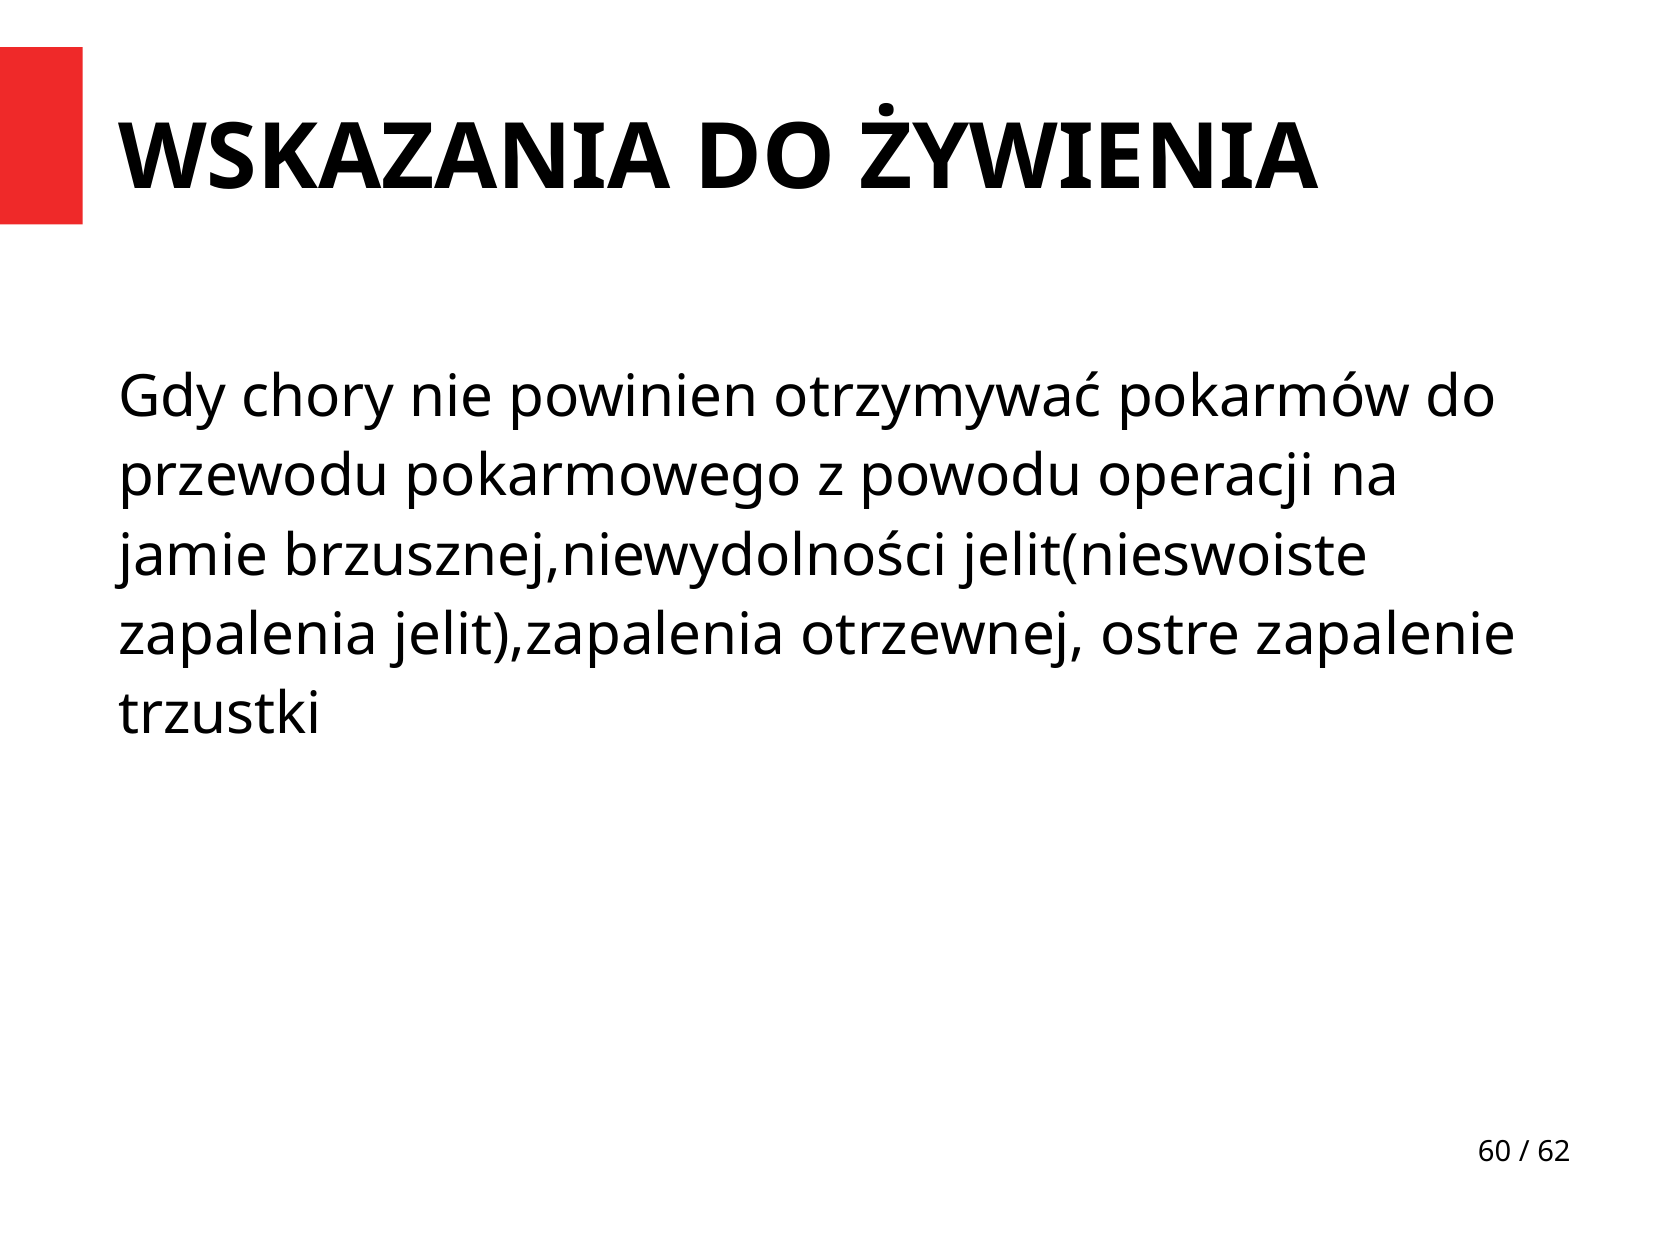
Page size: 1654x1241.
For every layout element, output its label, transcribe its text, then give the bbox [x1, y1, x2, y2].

title WSKAZANIA DO ŻYWIENIA [118, 49, 1571, 257]
list Gdy chory nie powinien otrzymywać pokarmów do przewodu pokarmowego z powodu operacji na jamie brzusznej,niewydolności jelit(nieswoiste zapalenia jelit),zapalenia otrzewnej, ostre zapalenie trzustki [118, 354, 1536, 1074]
